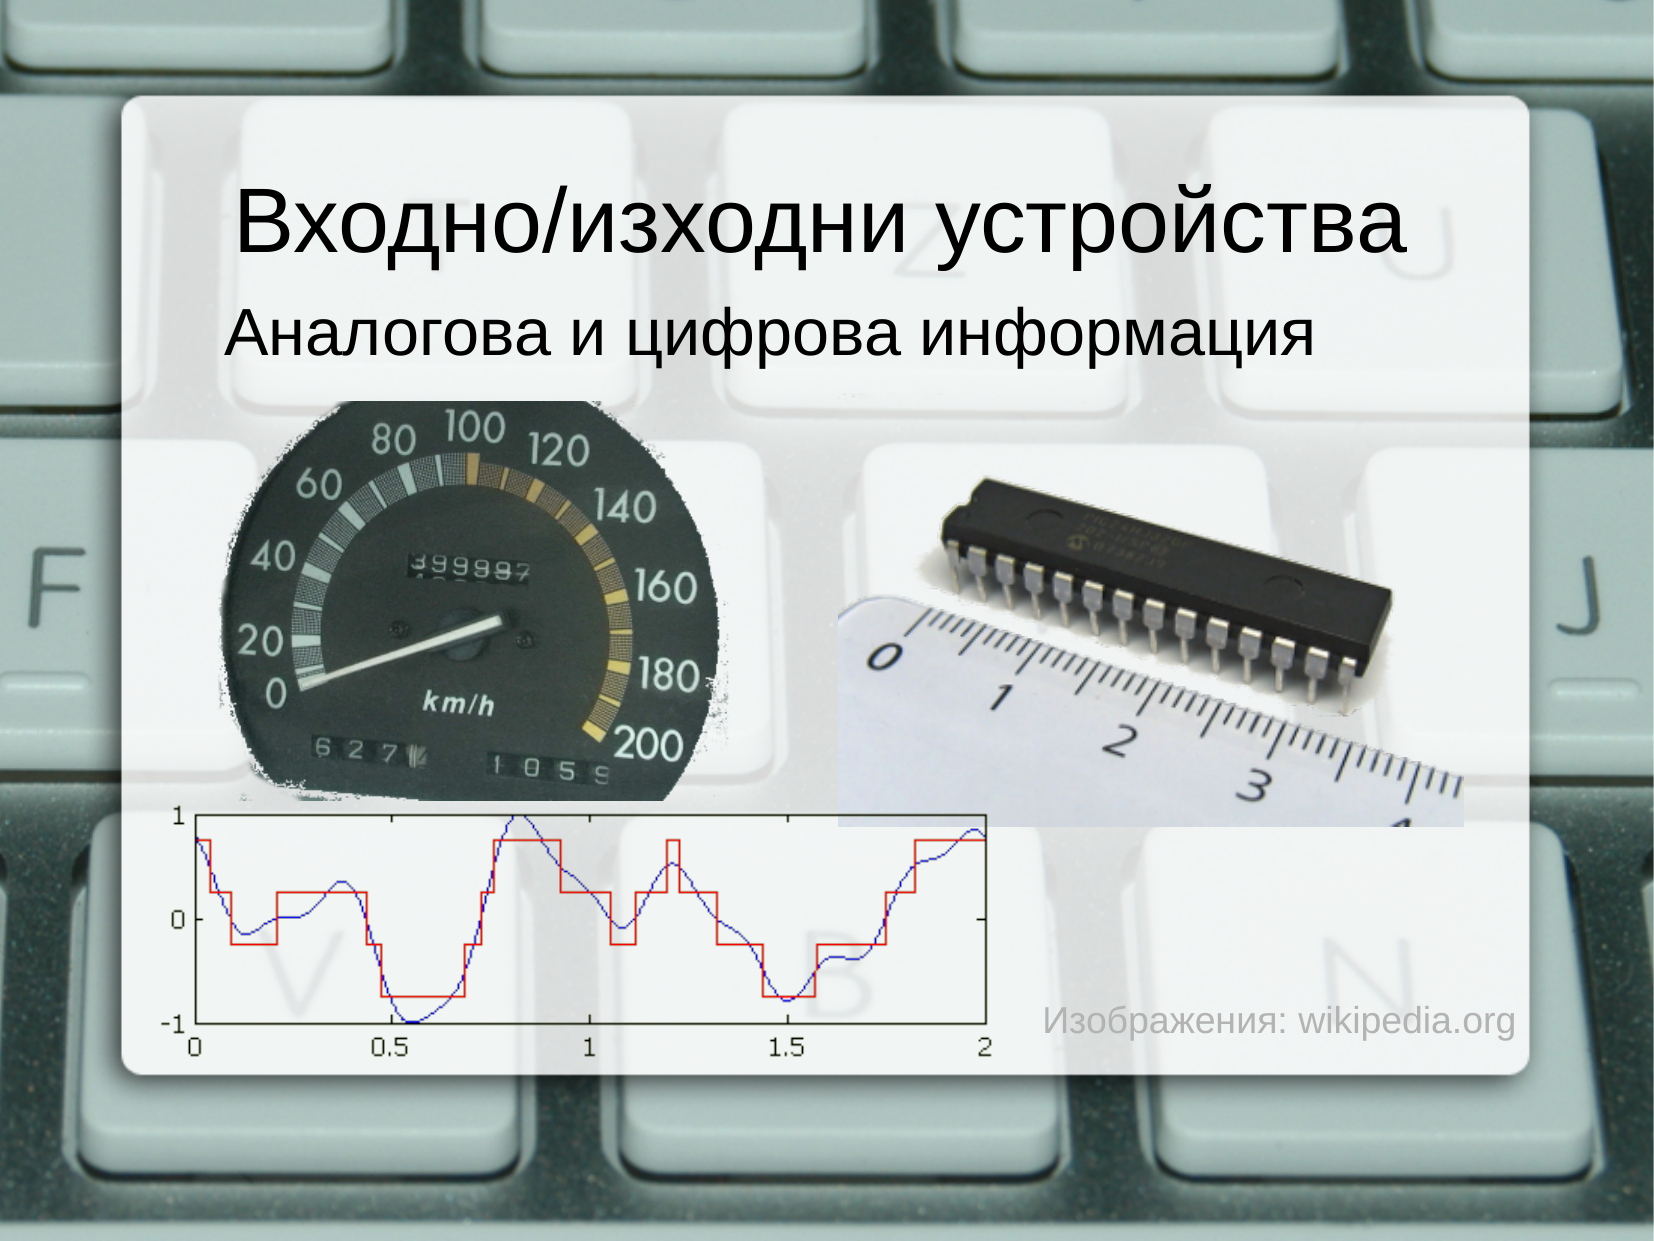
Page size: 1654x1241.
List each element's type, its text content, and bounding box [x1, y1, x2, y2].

picture [0, 0, 1654, 1241]
text_box Изображения: wikipedia.org [1027, 992, 1532, 1049]
title Входно/изходни устройства [135, 117, 1506, 325]
list Аналогова и цифрова информация [153, 295, 1512, 1015]
